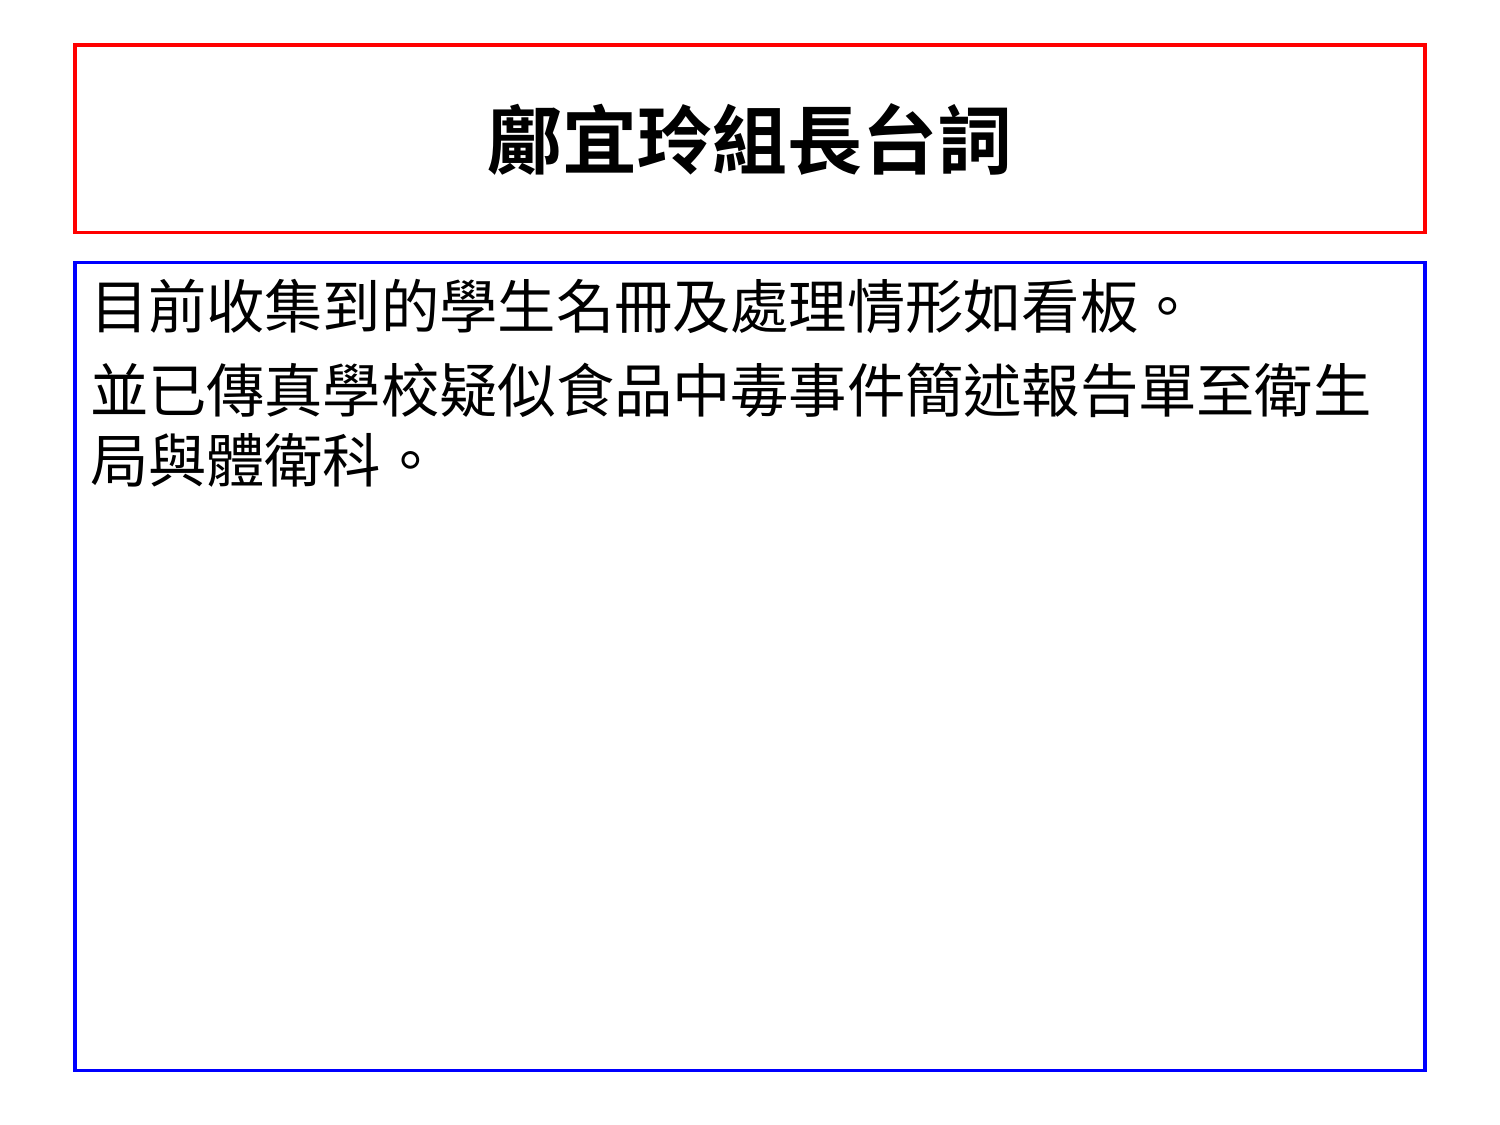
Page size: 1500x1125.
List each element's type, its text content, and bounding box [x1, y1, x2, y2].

title 鄺宜玲組長台詞 [75, 45, 1426, 233]
list 目前收集到的學生名冊及處理情形如看板。 並已傳真學校疑似食品中毒事件簡述報告單至衛生局與體衛科。 [75, 262, 1426, 1071]
